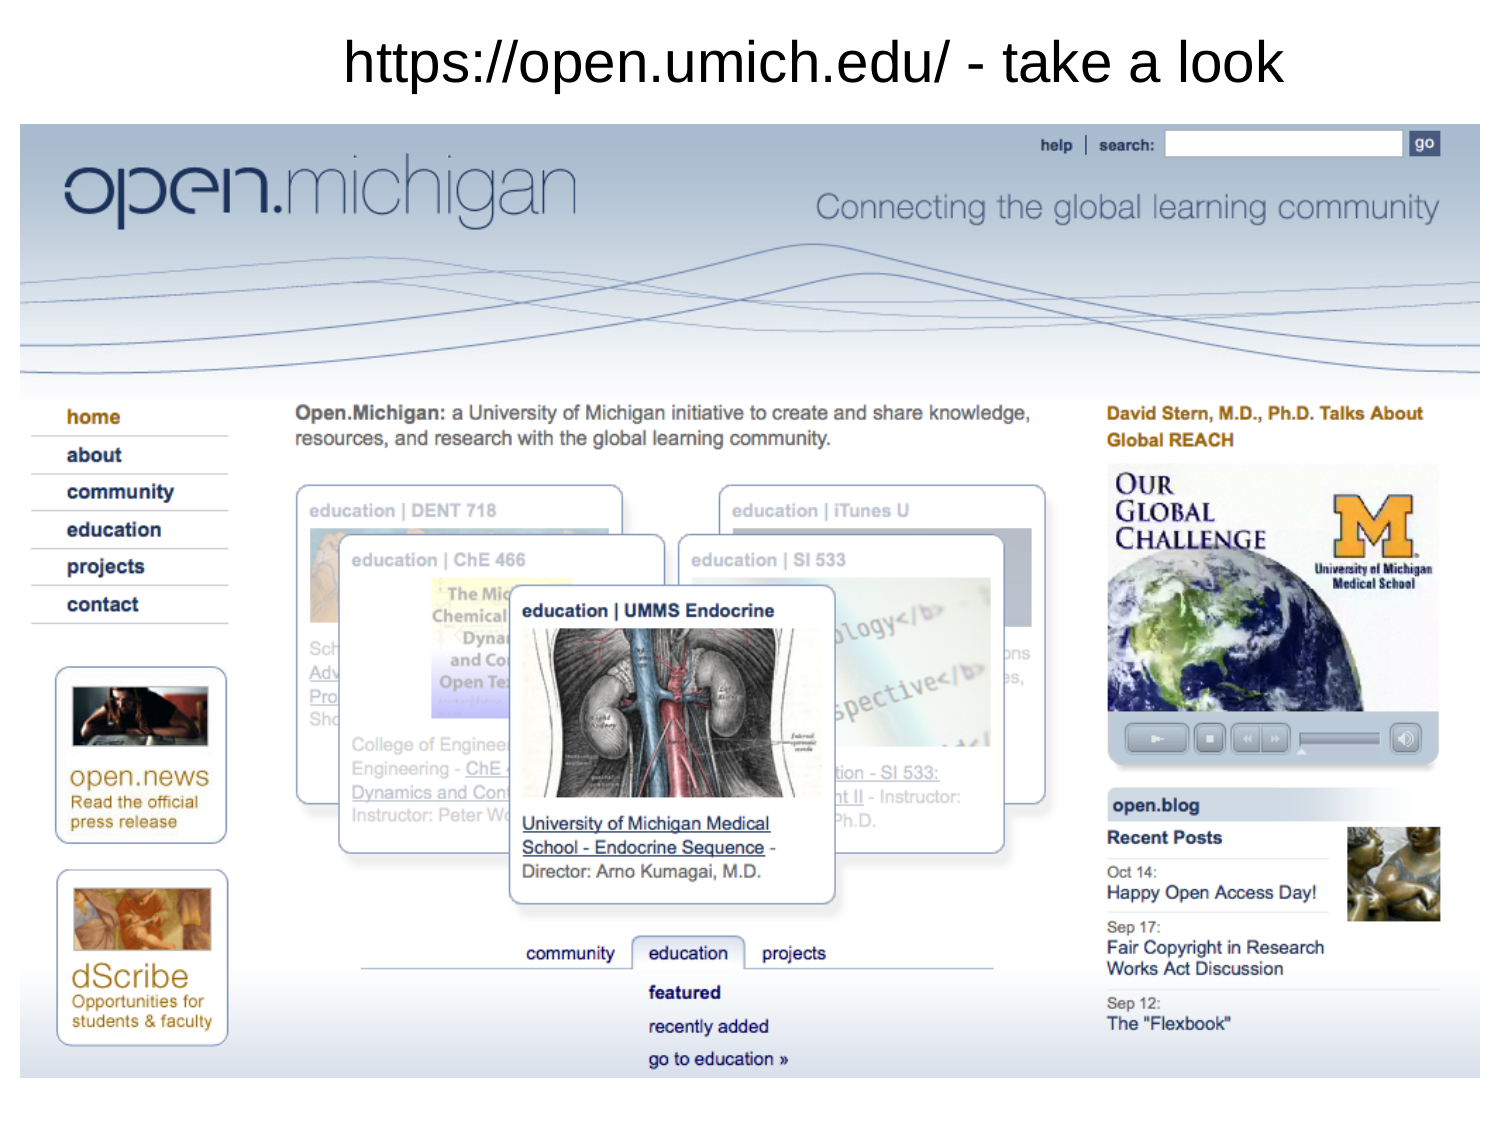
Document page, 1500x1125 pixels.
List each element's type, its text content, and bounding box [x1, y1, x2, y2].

text_box https://open.umich.edu/ - take a look [328, 16, 1301, 103]
picture [20, 124, 1480, 1078]
